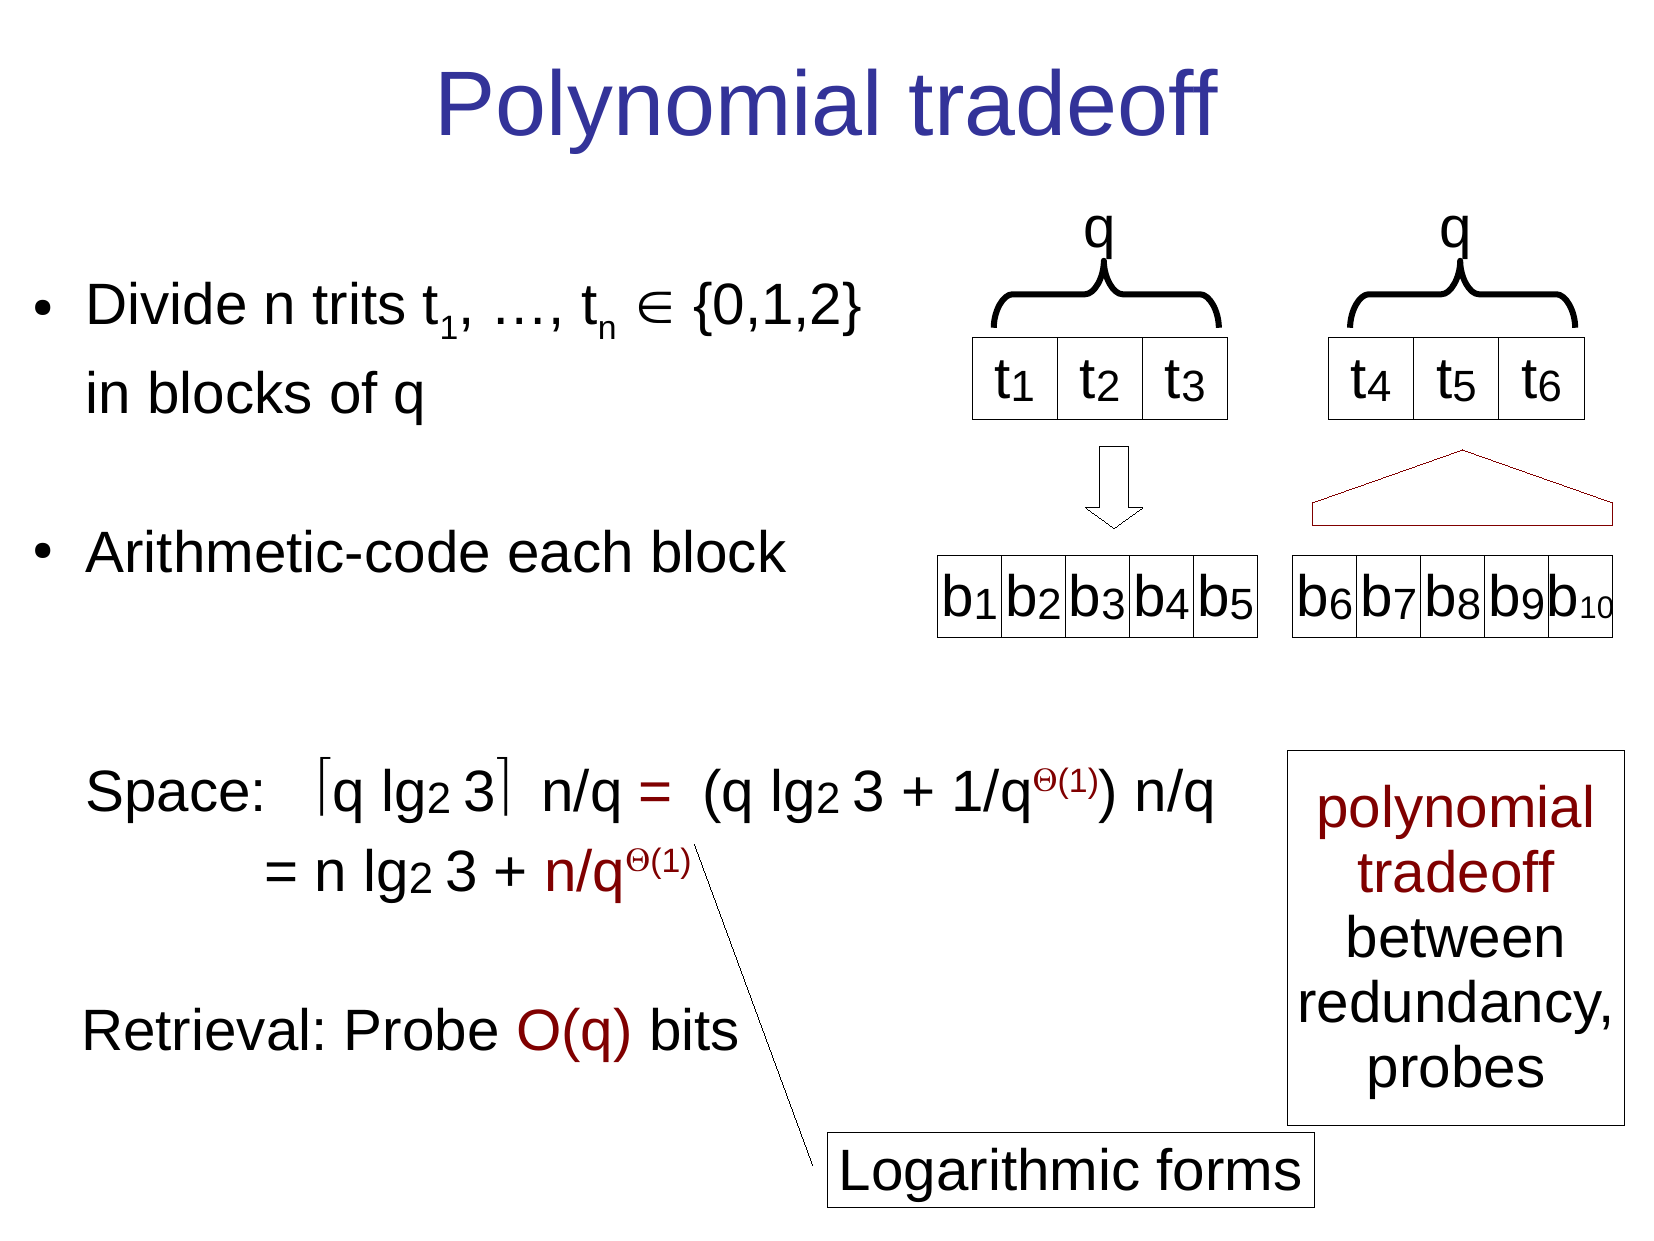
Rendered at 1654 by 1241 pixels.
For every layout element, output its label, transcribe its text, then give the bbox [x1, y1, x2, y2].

text_box t5 [1413, 337, 1498, 420]
text_box b4 [1129, 555, 1193, 638]
text_box b5 [1193, 555, 1258, 638]
title Polynomial tradeoff [124, 0, 1530, 207]
text_box b9 [1484, 555, 1548, 638]
text_box t6 [1498, 337, 1585, 420]
text_box b10 [1548, 555, 1613, 638]
list Divide n trits t1, …, tn  {0,1,2} in blocks of q Arithmetic-code each block Space: q lg2 3 n/q = (q lg2 3 + 1/q(1)) n/q = n lg2 3 + n/q(1) Retrieval: Probe O(q) bits [0, 184, 1654, 1238]
text_box t2 [1057, 337, 1142, 420]
text_box b8 [1420, 555, 1484, 638]
text_box t3 [1142, 337, 1228, 420]
text_box t4 [1328, 337, 1413, 420]
text_box Logarithmic forms [827, 1133, 1315, 1208]
text_box b2 [1001, 555, 1065, 638]
text_box q [1425, 187, 1488, 268]
text_box polynomial tradeoff between redundancy, probes [1287, 750, 1625, 1126]
text_box b1 [937, 555, 1001, 638]
text_box b6 [1292, 555, 1356, 638]
text_box q [1068, 187, 1131, 268]
text_box b7 [1356, 555, 1420, 638]
text_box t1 [972, 337, 1057, 420]
text_box b3 [1065, 555, 1129, 638]
